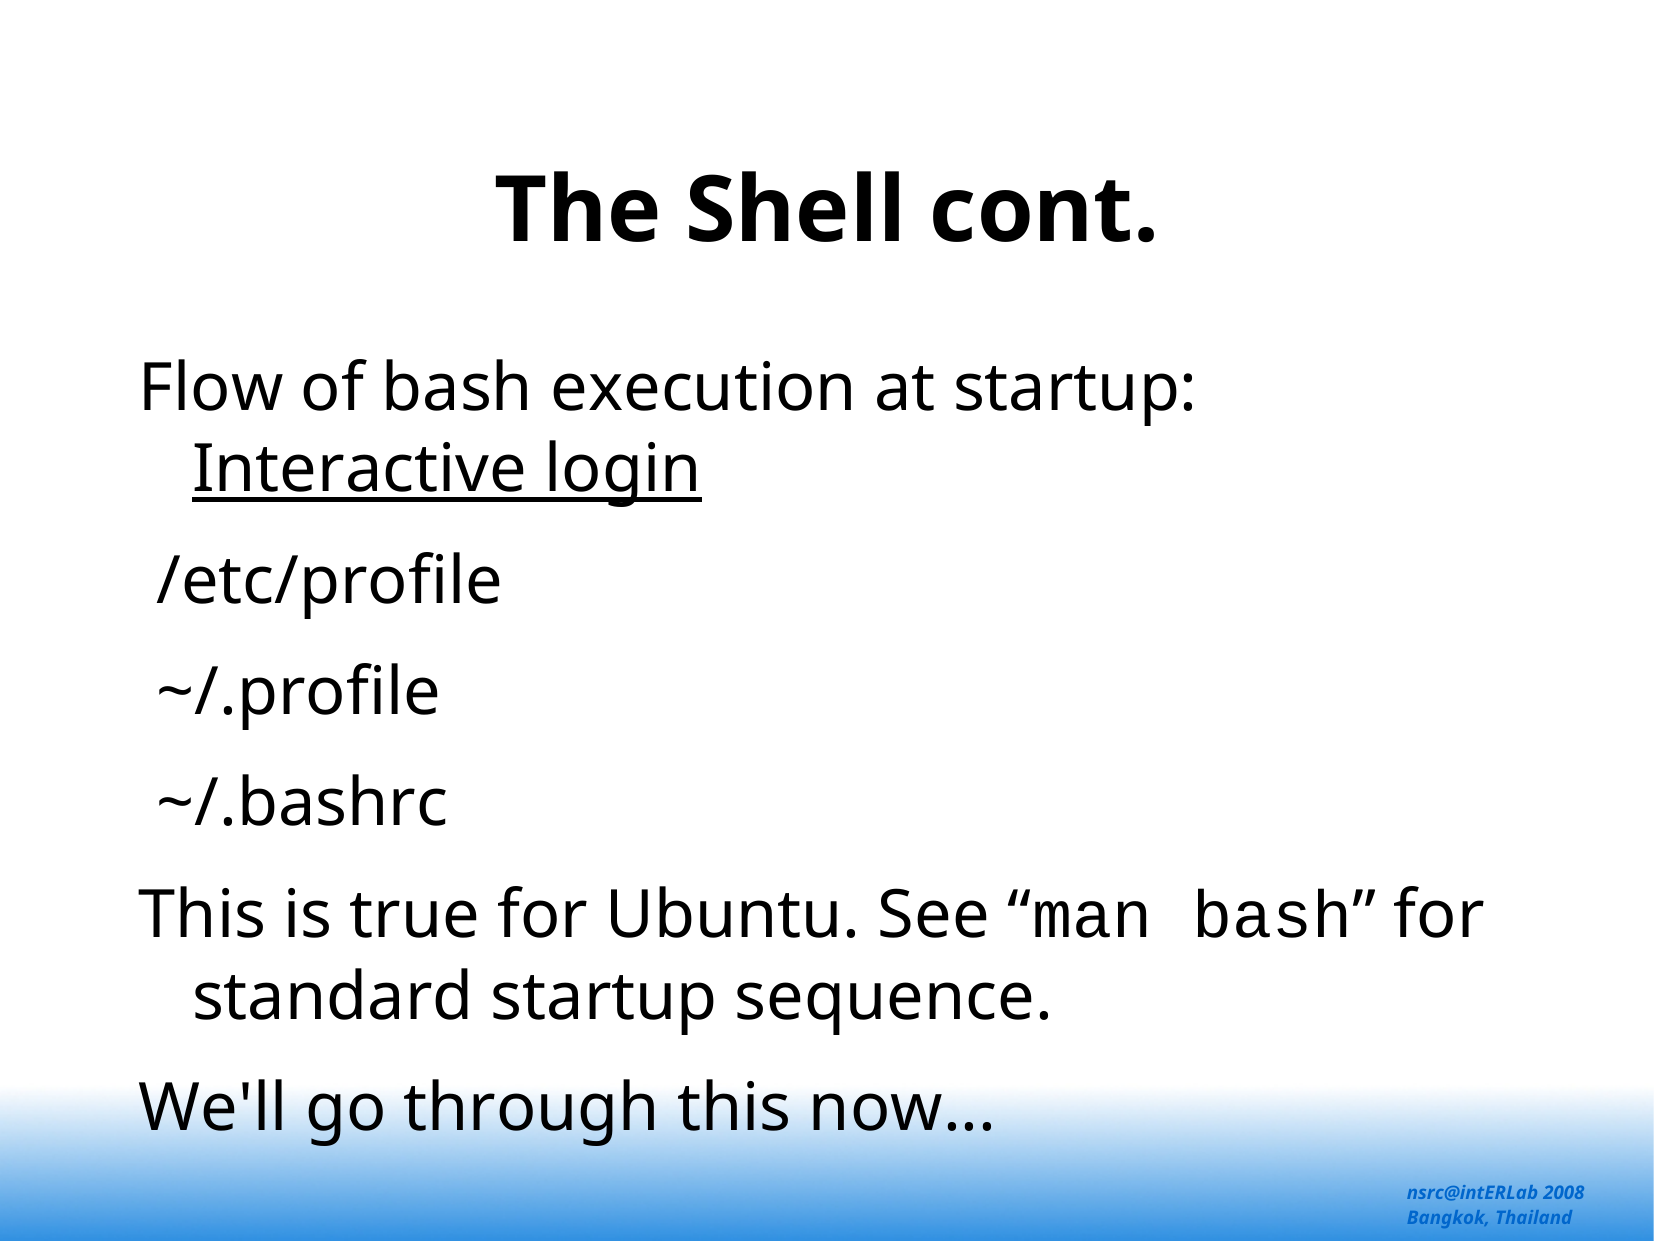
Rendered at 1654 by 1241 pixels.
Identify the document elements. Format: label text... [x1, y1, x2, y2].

list Flow of bash execution at startup: Interactive login /etc/profile ~/.profile ~/.bashrc This is true for Ubuntu. See “man bash” for standard startup sequence. We'll go through this now... [121, 344, 1534, 1127]
picture [0, 1083, 1654, 1241]
title The Shell cont. [121, 102, 1534, 310]
